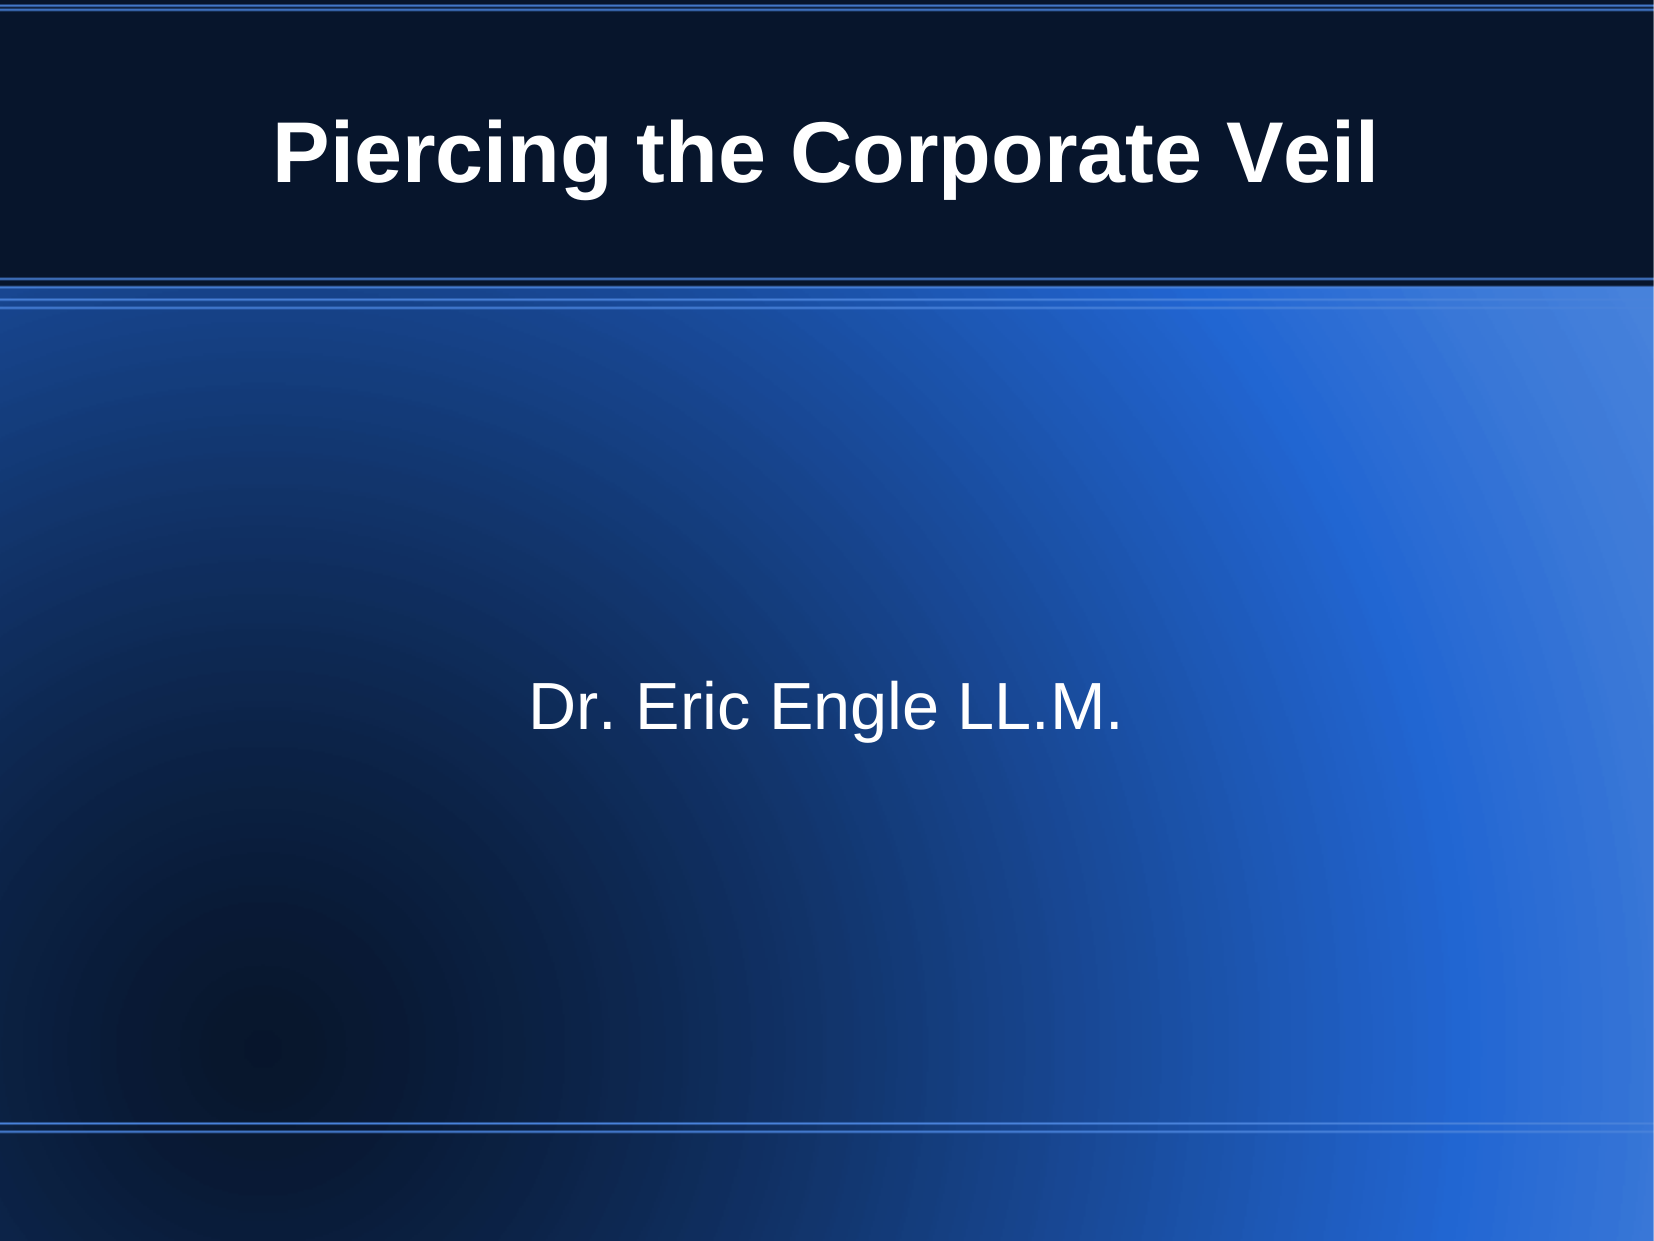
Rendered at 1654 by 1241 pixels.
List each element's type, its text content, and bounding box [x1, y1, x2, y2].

title Piercing the Corporate Veil [82, 49, 1571, 257]
picture [0, 0, 1654, 1241]
subtitle Dr. Eric Engle LL.M. [82, 355, 1571, 1058]
